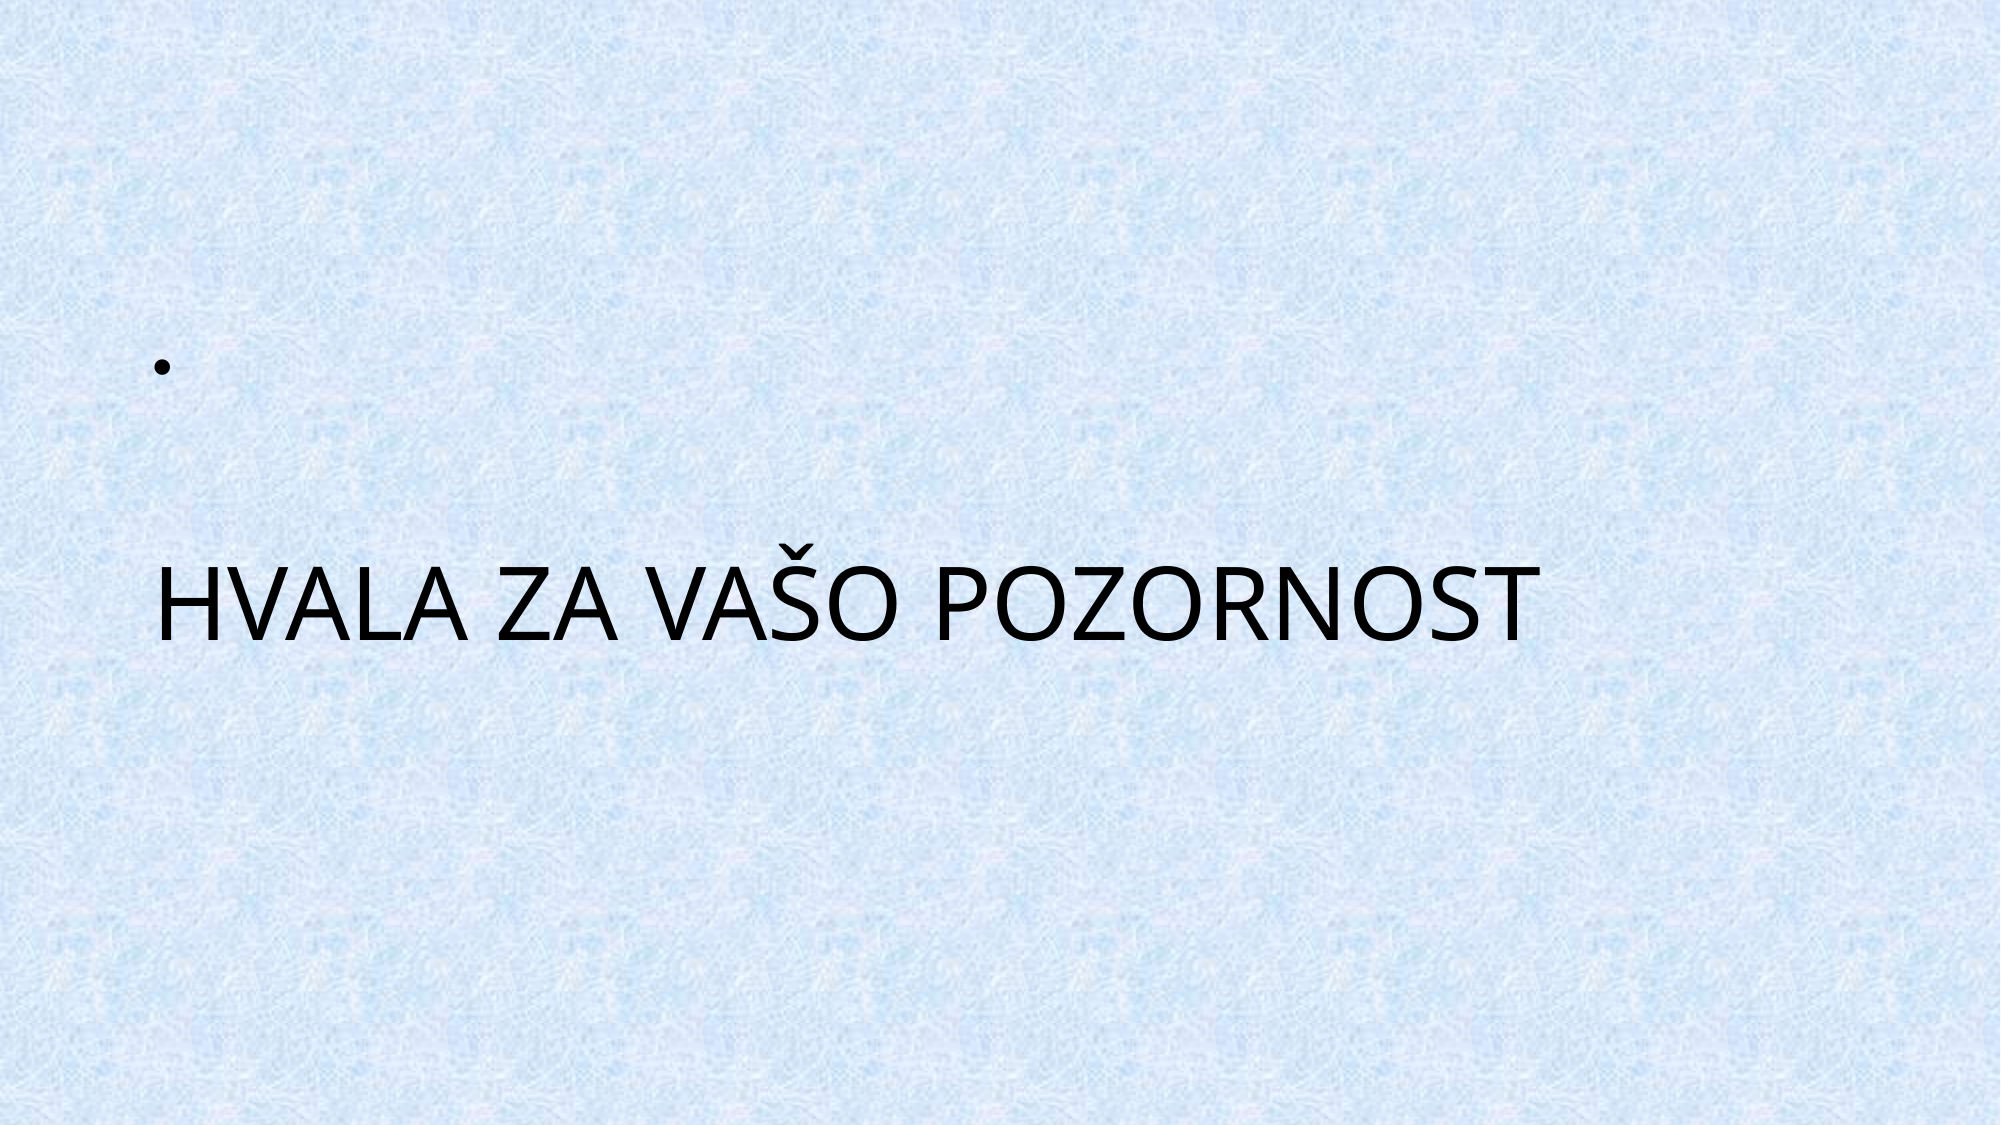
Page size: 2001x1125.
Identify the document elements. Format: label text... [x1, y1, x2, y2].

list HVALA ZA VAŠO POZORNOST [137, 325, 1863, 673]
